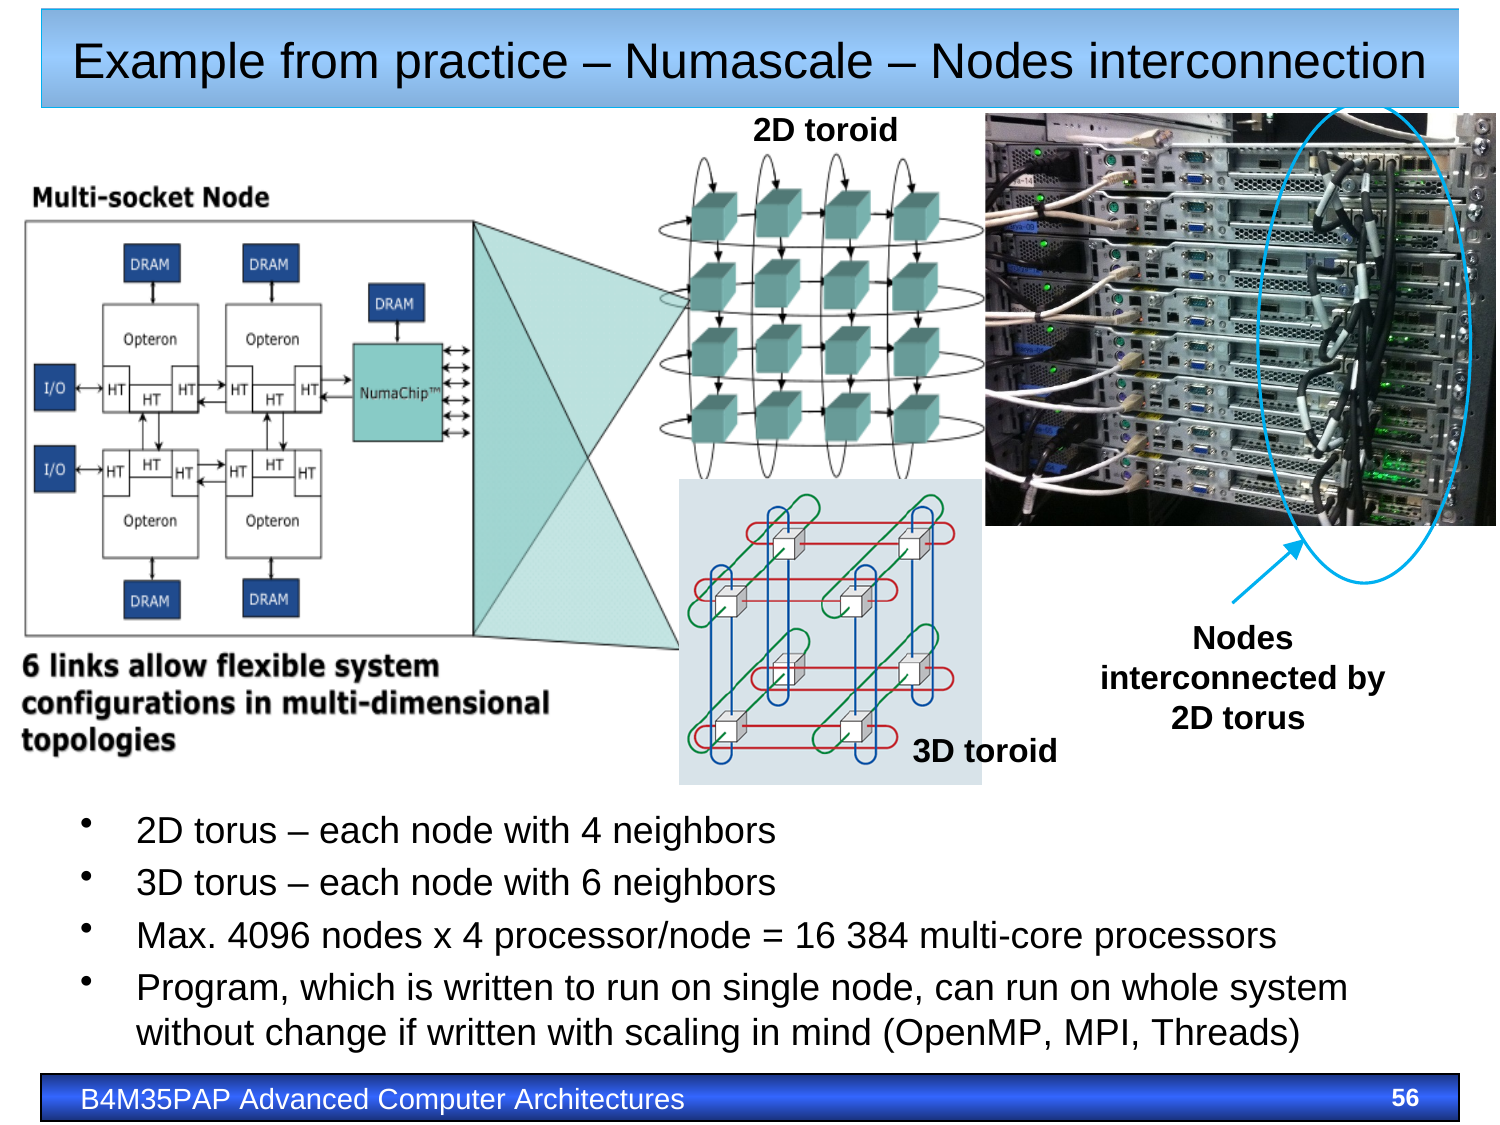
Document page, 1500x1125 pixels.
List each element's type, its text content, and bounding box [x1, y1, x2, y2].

picture [6, 113, 1327, 785]
list 2D torus – each node with 4 neighbors 3D torus – each node with 6 neighbors Max. 4096 nodes x 4 processor/node = 16 384 multi-core processors Program, which is written to run on single node, can run on whole system without change if written with scaling in mind (OpenMP, MPI, Threads) [64, 798, 1454, 1000]
title Example from practice – Numascale – Nodes interconnection [41, 8, 1459, 108]
text_box 2D toroid [666, 108, 986, 156]
picture [1260, 113, 1468, 526]
text_box [1232, 538, 1306, 604]
picture [1401, 113, 1496, 526]
text_box Nodes interconnected by 2D torus [1076, 608, 1410, 744]
text_box 3D toroid [826, 721, 1145, 777]
